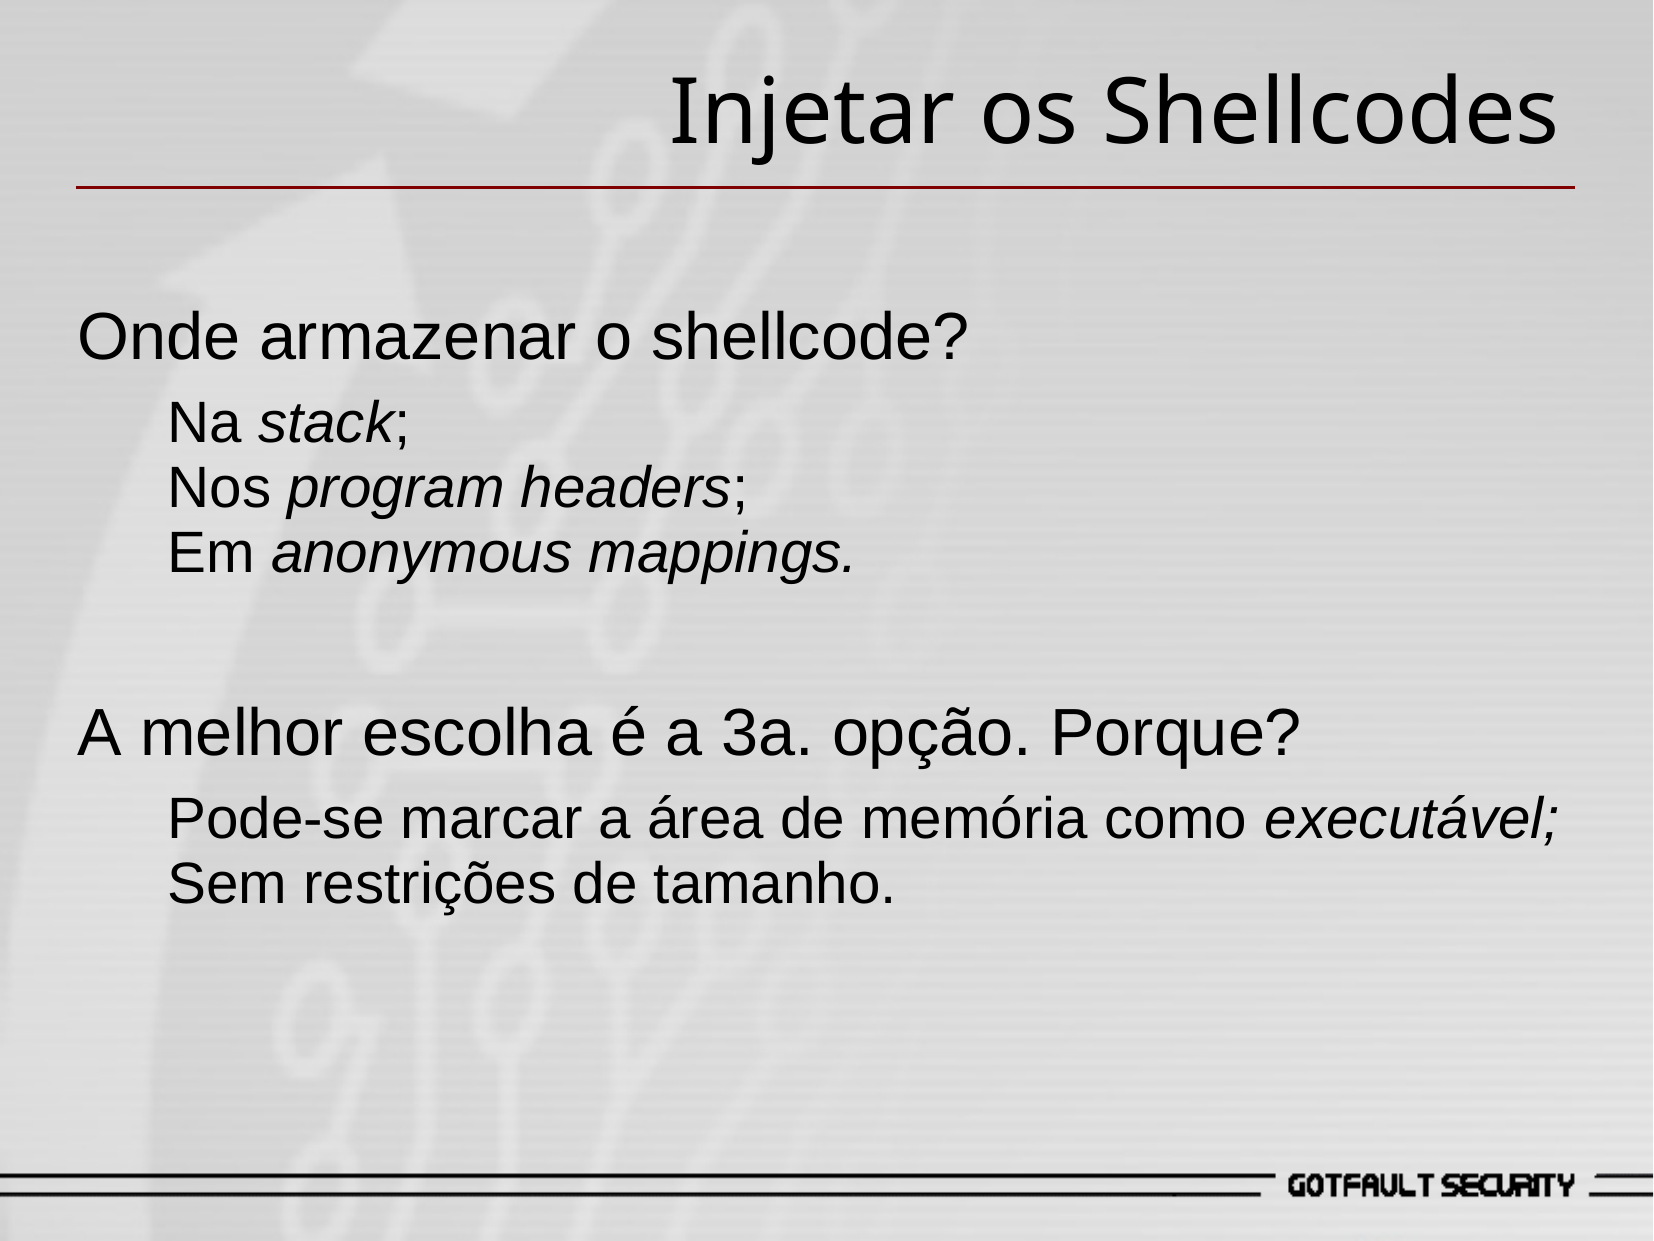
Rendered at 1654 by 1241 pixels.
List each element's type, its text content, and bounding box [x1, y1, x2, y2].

text_box Pode-se marcar a área de memória como executável; Sem restrições de tamanho. [140, 782, 1598, 935]
text_box A melhor escolha é a 3a. opção. Porque? [67, 691, 1388, 781]
text_box Onde armazenar o shellcode? [67, 295, 1313, 385]
text_box Na stack; Nos program headers; Em anonymous mappings. [140, 386, 989, 615]
picture [0, 0, 1654, 1241]
text_box Injetar os Shellcodes [75, 37, 1576, 196]
